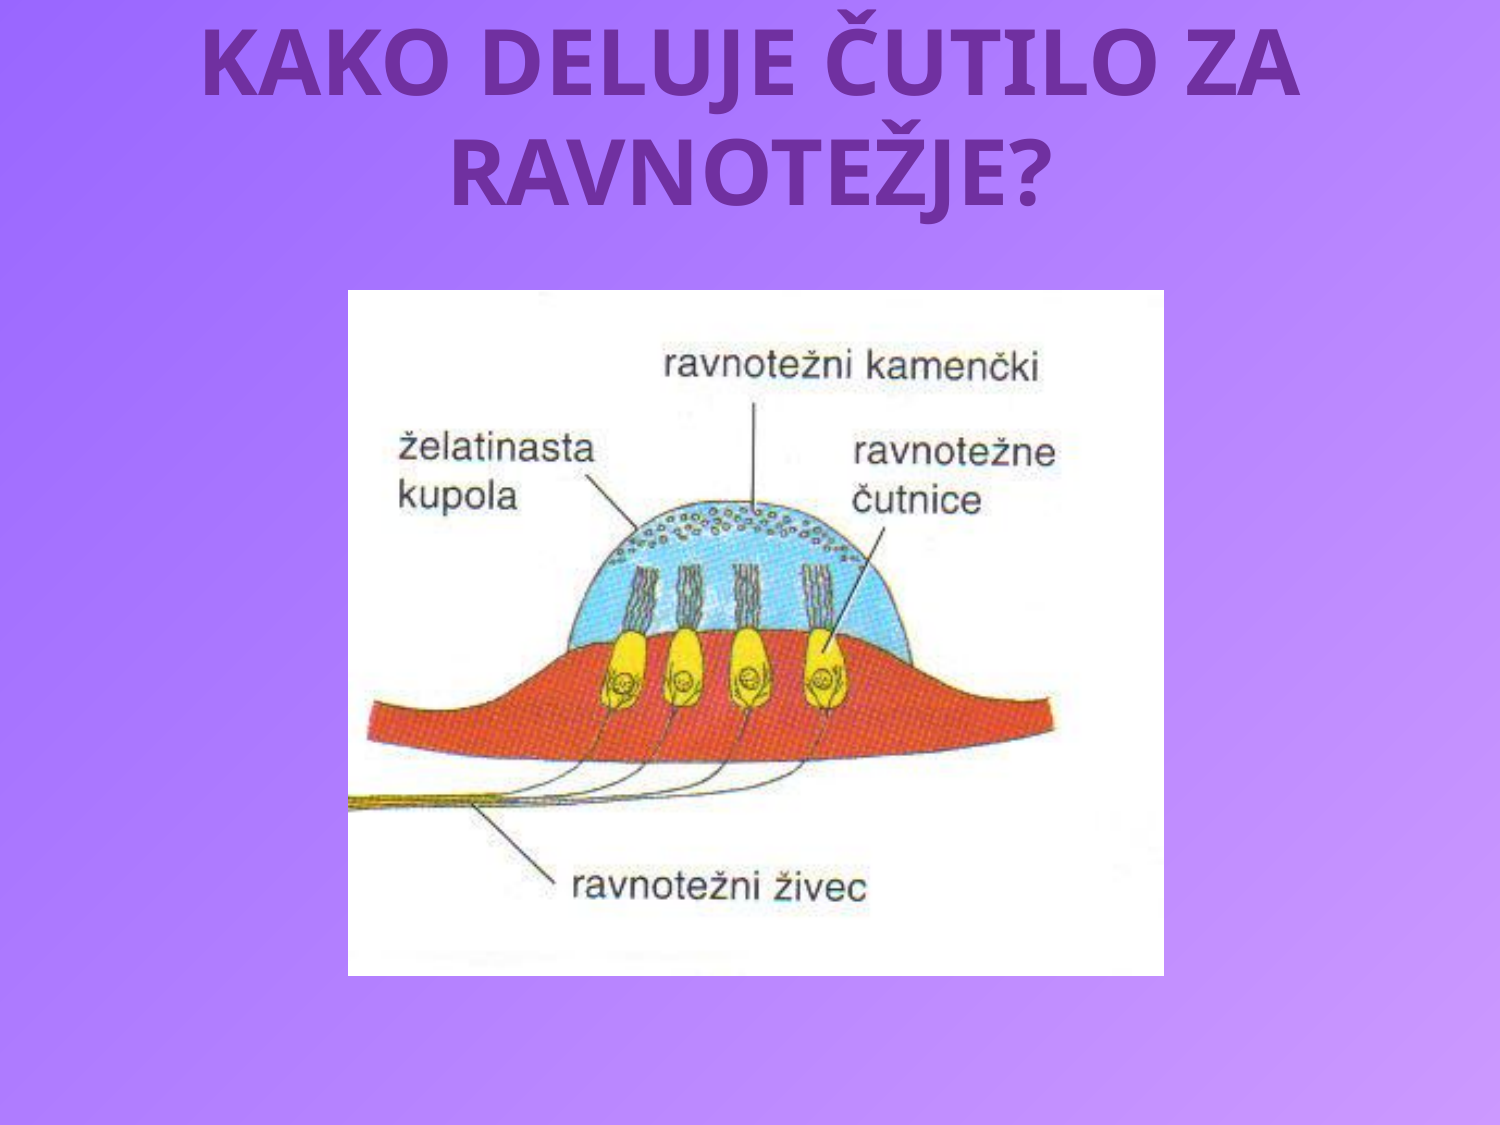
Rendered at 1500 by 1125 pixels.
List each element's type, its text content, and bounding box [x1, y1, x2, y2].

title KAKO DELUJE ČUTILO ZA RAVNOTEŽJE? [75, 24, 1425, 232]
picture [348, 290, 1164, 977]
